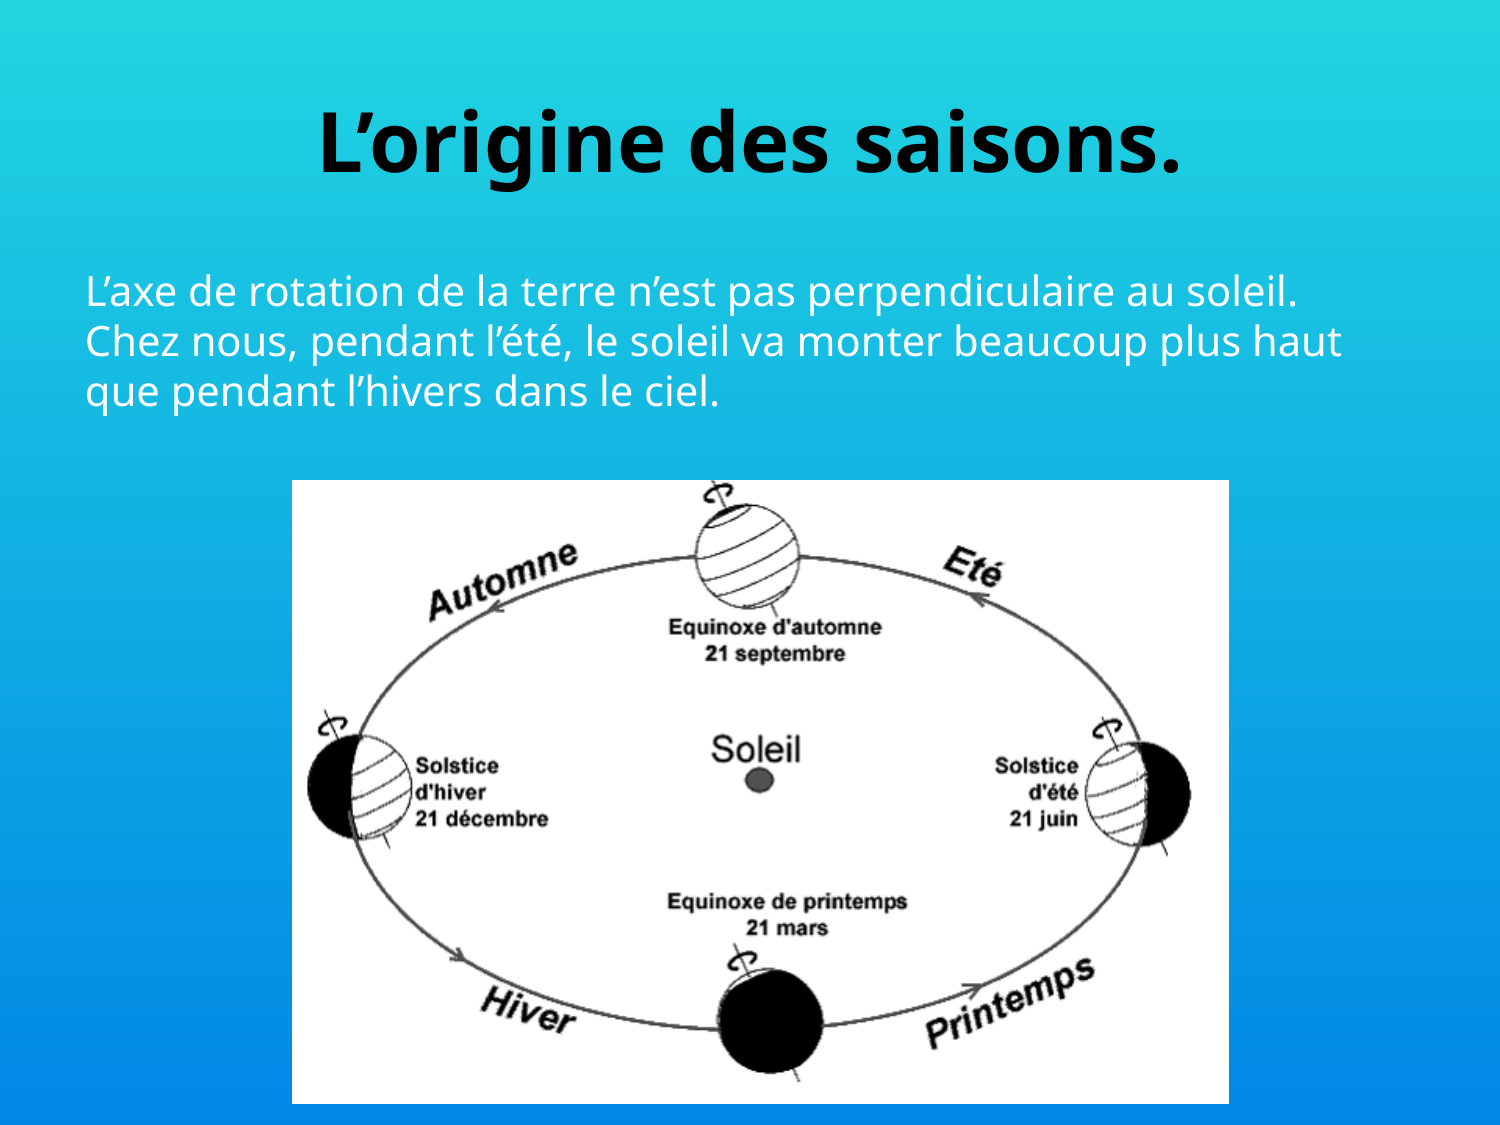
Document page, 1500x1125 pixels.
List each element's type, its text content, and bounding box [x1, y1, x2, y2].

title L’origine des saisons. [75, 45, 1425, 233]
text_box L’axe de rotation de la terre n’est pas perpendiculaire au soleil. Chez nous, pendant l’été, le soleil va monter beaucoup plus haut que pendant l’hivers dans le ciel. [70, 257, 1418, 423]
picture [0, 480, 1500, 1104]
